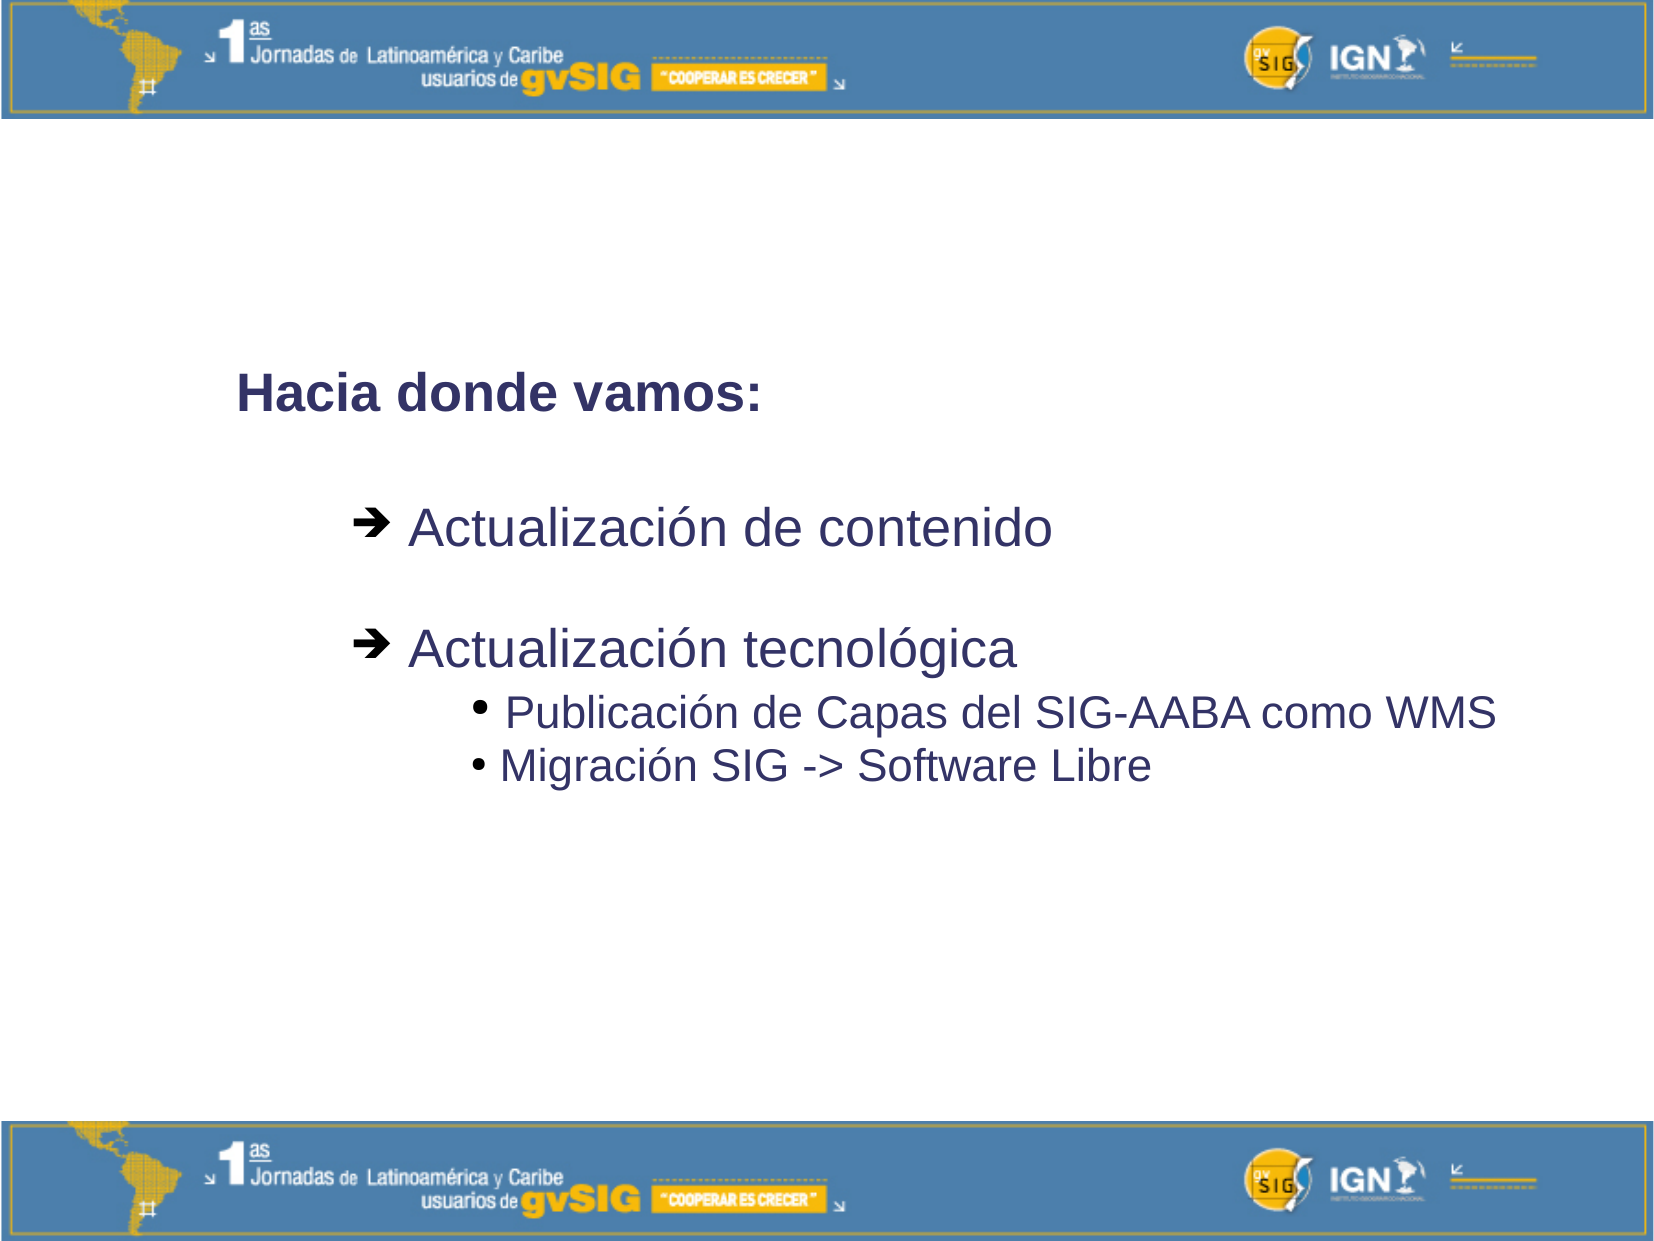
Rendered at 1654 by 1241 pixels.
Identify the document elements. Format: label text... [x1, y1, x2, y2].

text_box Hacia donde vamos: Actualización de contenido Actualización tecnológica Publicación de Capas del SIG-AABA como WMS Migración SIG -> Software Libre [236, 354, 1565, 799]
picture [0, 1121, 1654, 1241]
picture [0, 0, 1654, 119]
